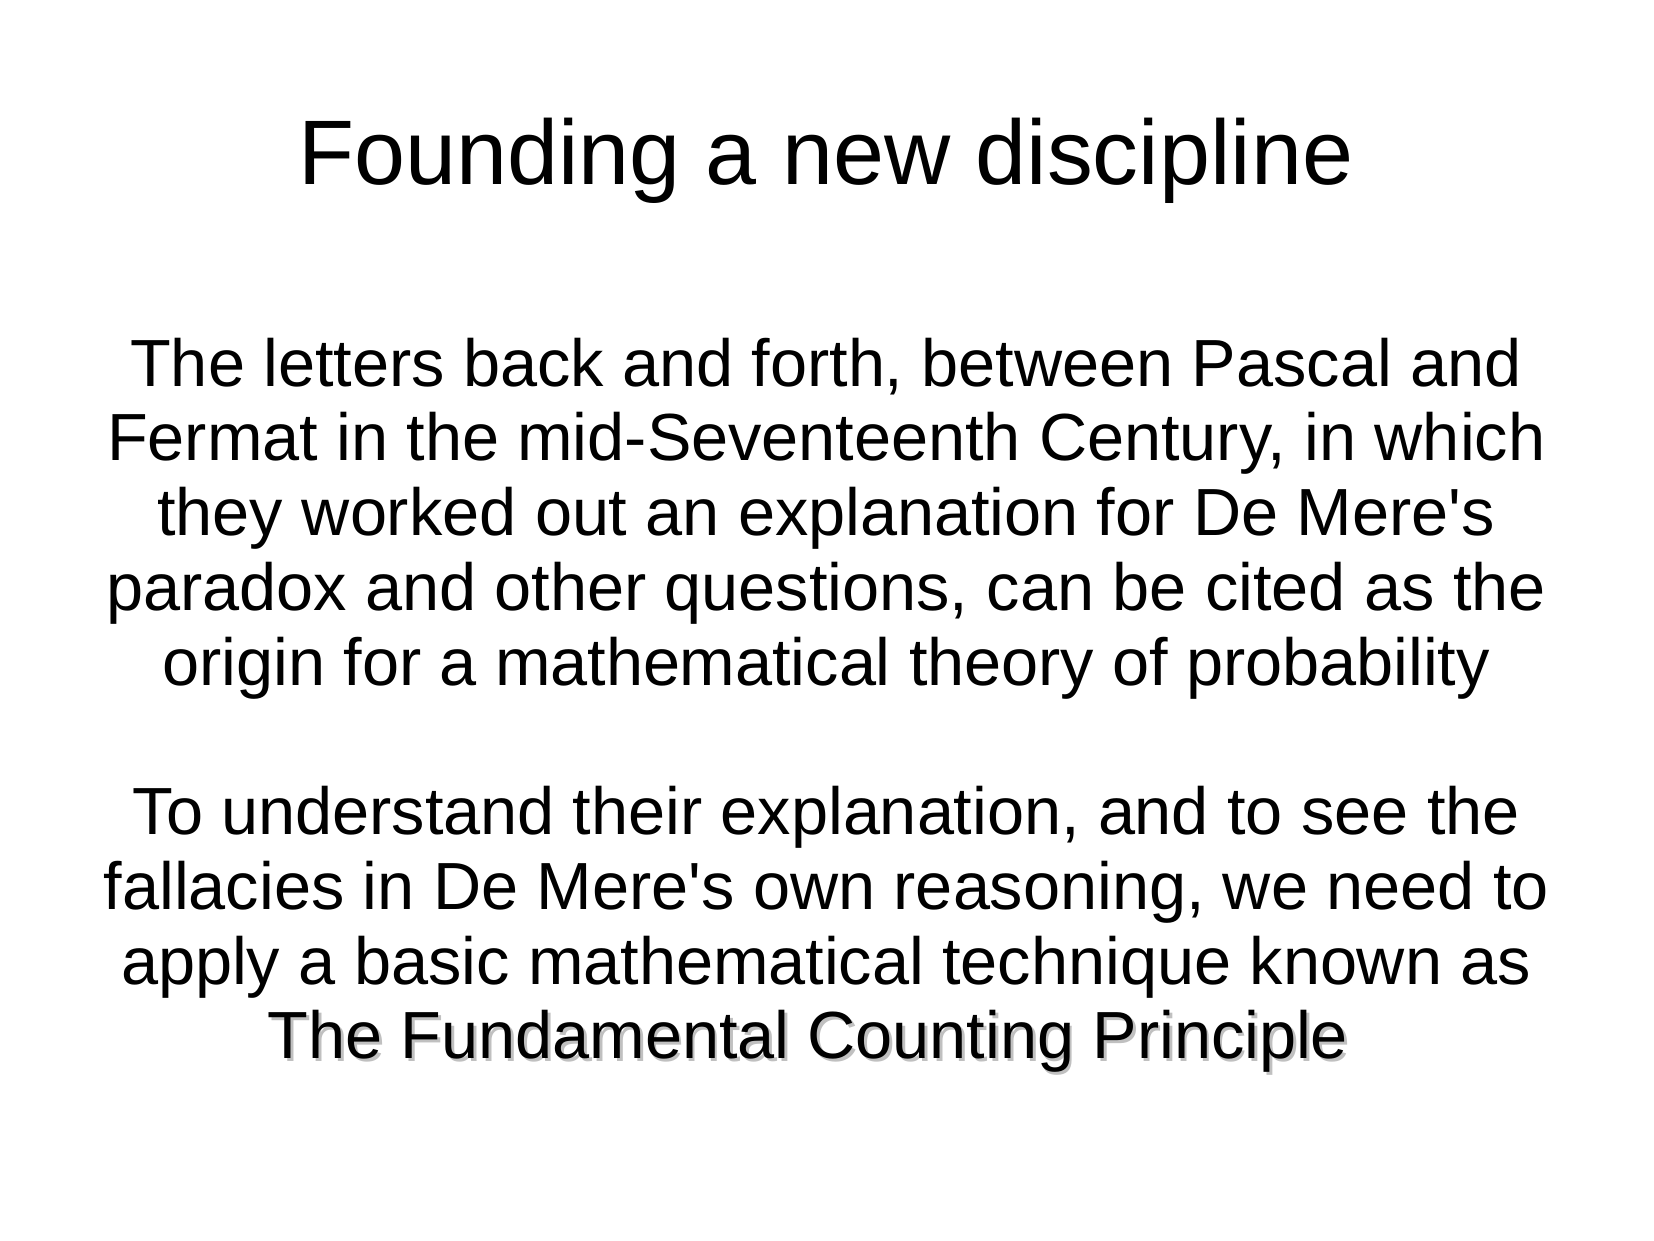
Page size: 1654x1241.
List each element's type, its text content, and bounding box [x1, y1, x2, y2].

title Founding a new discipline [82, 56, 1571, 250]
subtitle The letters back and forth, between Pascal and Fermat in the mid-Seventeenth Century, in which they worked out an explanation for De Mere's paradox and other questions, can be cited as the origin for a mathematical theory of probability To understand their explanation, and to see the fallacies in De Mere's own reasoning, we need to apply a basic mathematical technique known as The Fundamental Counting Principle [82, 297, 1571, 1102]
